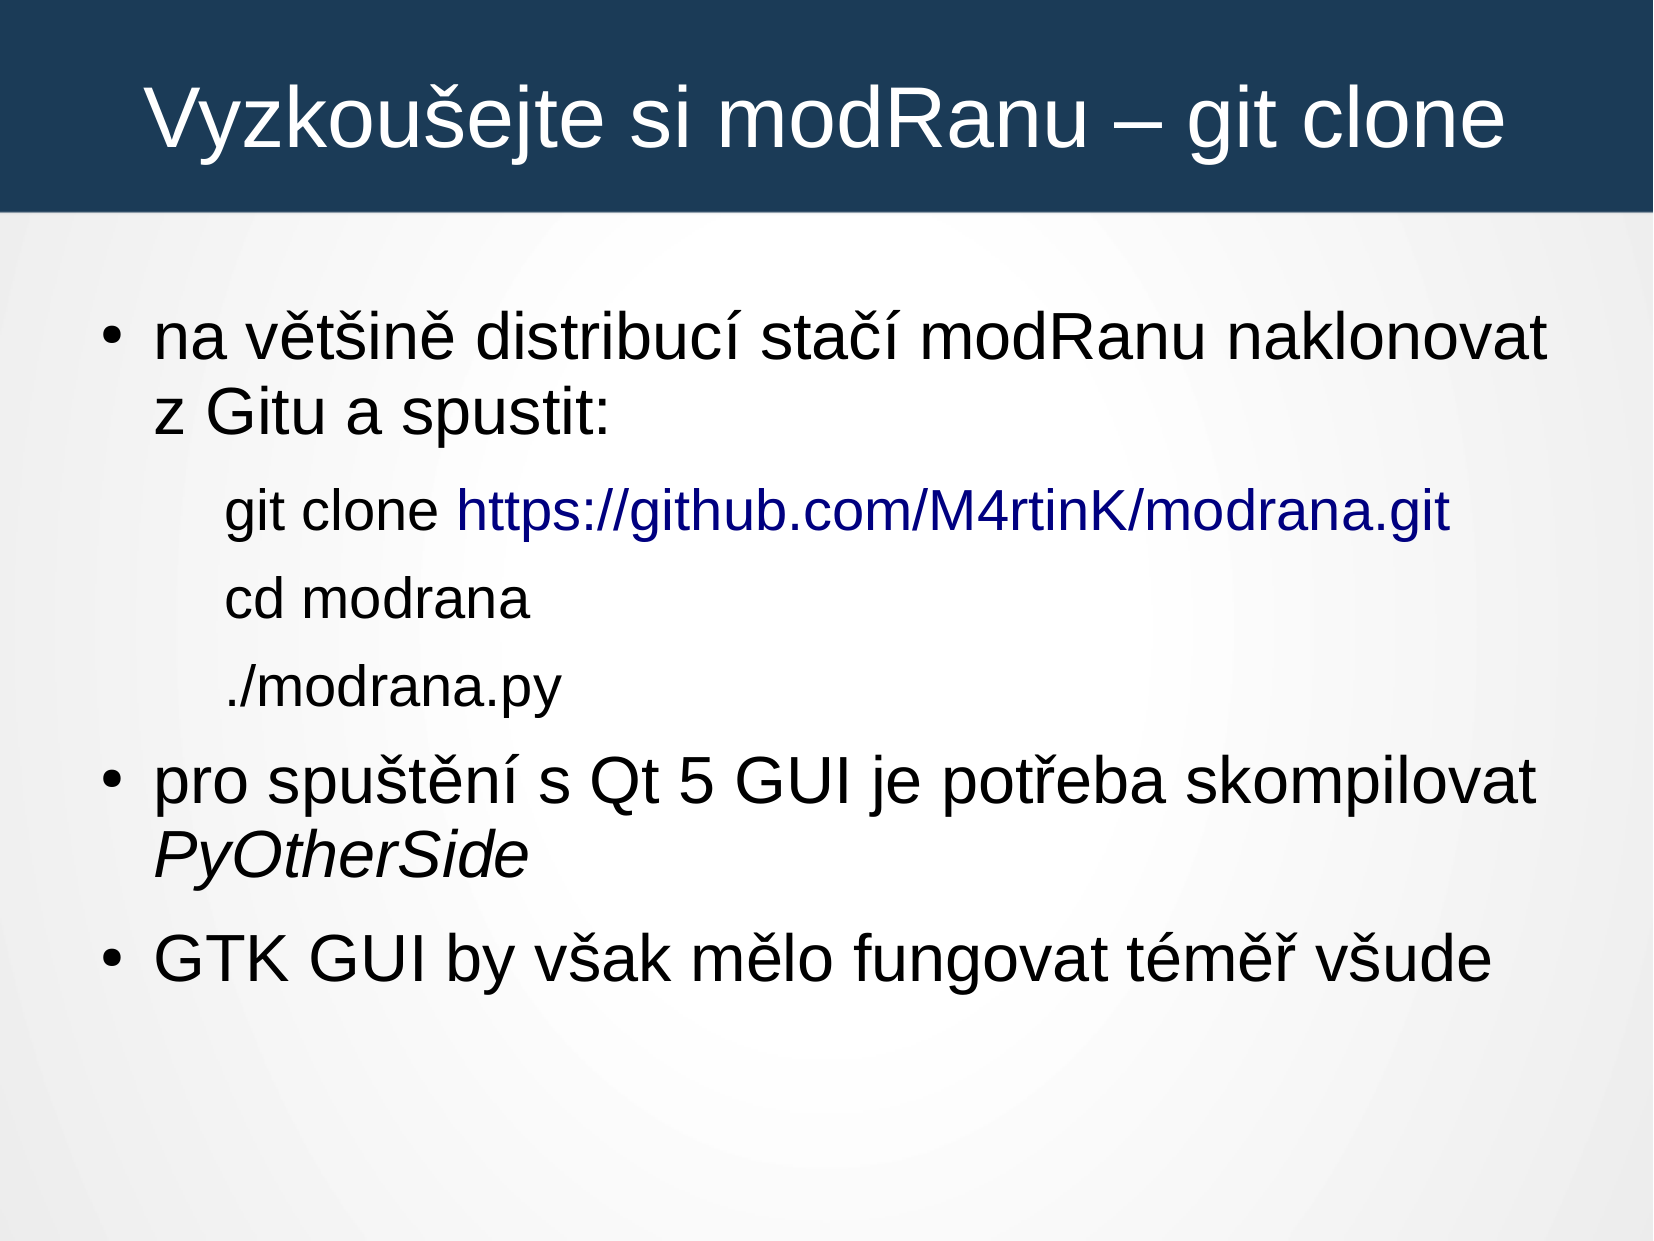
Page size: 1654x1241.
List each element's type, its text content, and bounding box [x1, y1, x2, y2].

title Vyzkoušejte si modRanu – git clone [82, 47, 1571, 189]
picture [0, 0, 1653, 1241]
list na většině distribucí stačí modRanu naklonovat z Gitu a spustit: git clone https://github.com/M4rtinK/modrana.git cd modrana ./modrana.py pro spuštění s Qt 5 GUI je potřeba skompilovat PyOtherSide GTK GUI by však mělo fungovat téměř všude [82, 299, 1571, 1063]
